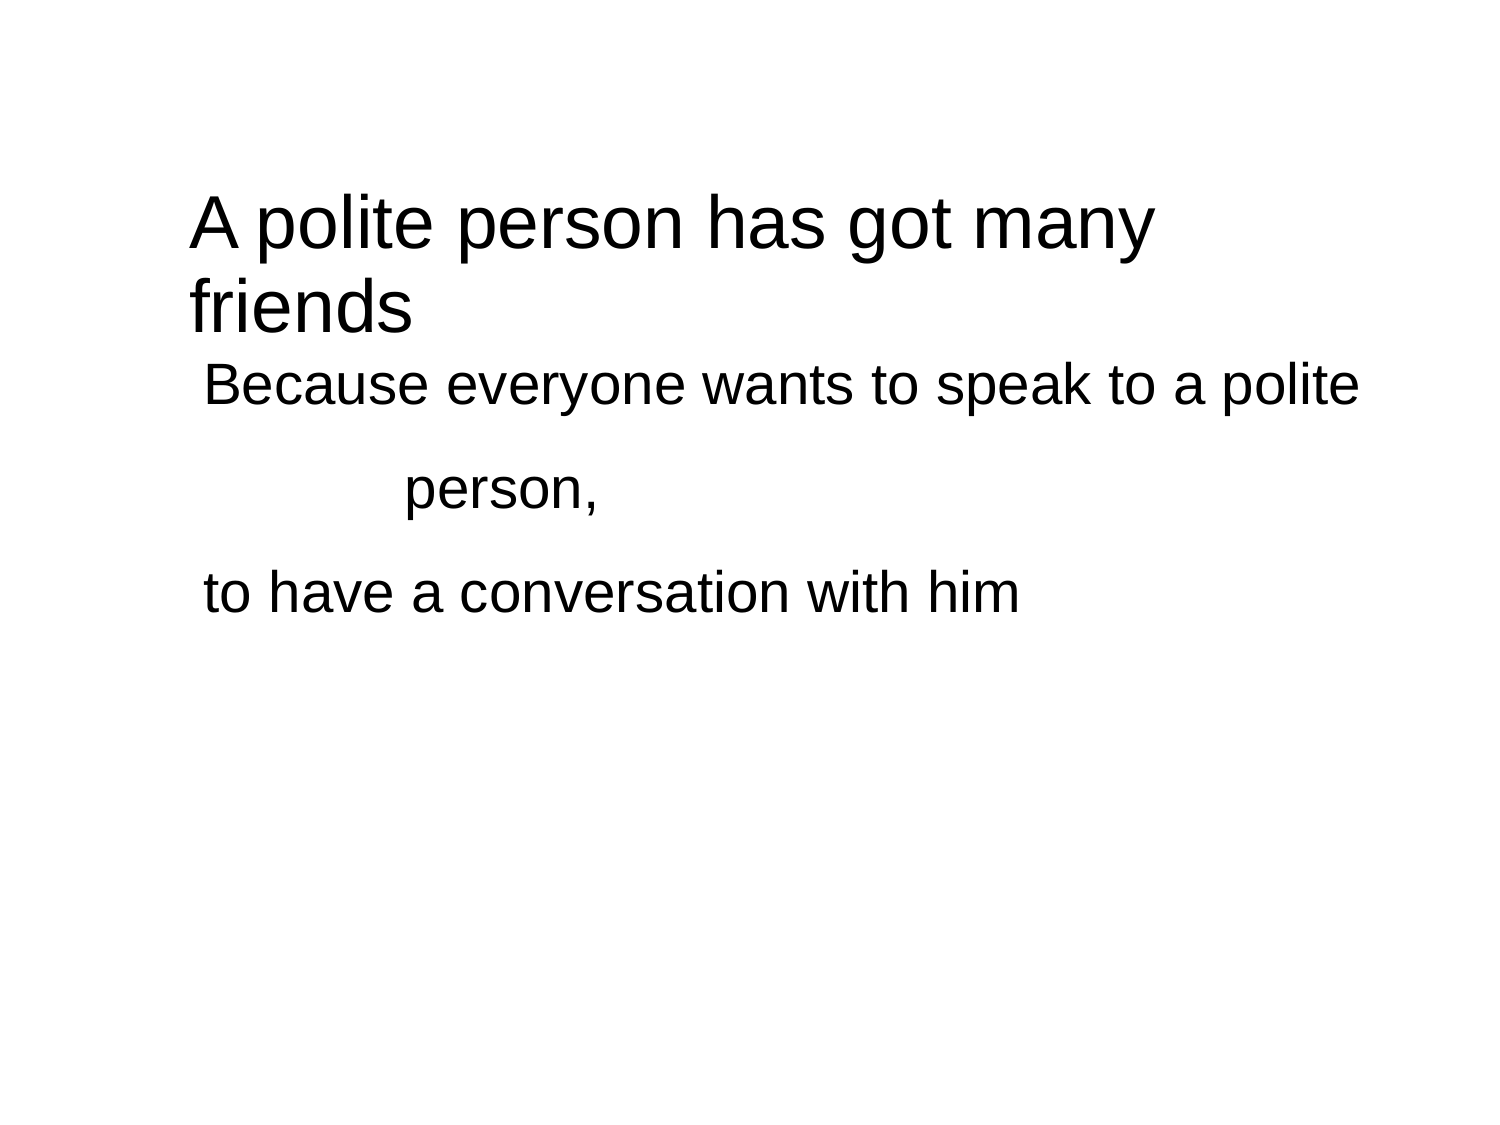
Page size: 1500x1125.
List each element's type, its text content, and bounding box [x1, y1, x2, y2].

text_box A polite person has got many friends [174, 172, 1418, 272]
text_box to have a conversation with him [188, 552, 1264, 721]
text_box person, [389, 448, 615, 529]
text_box Because everyone wants to speak to a polite [188, 344, 1500, 402]
